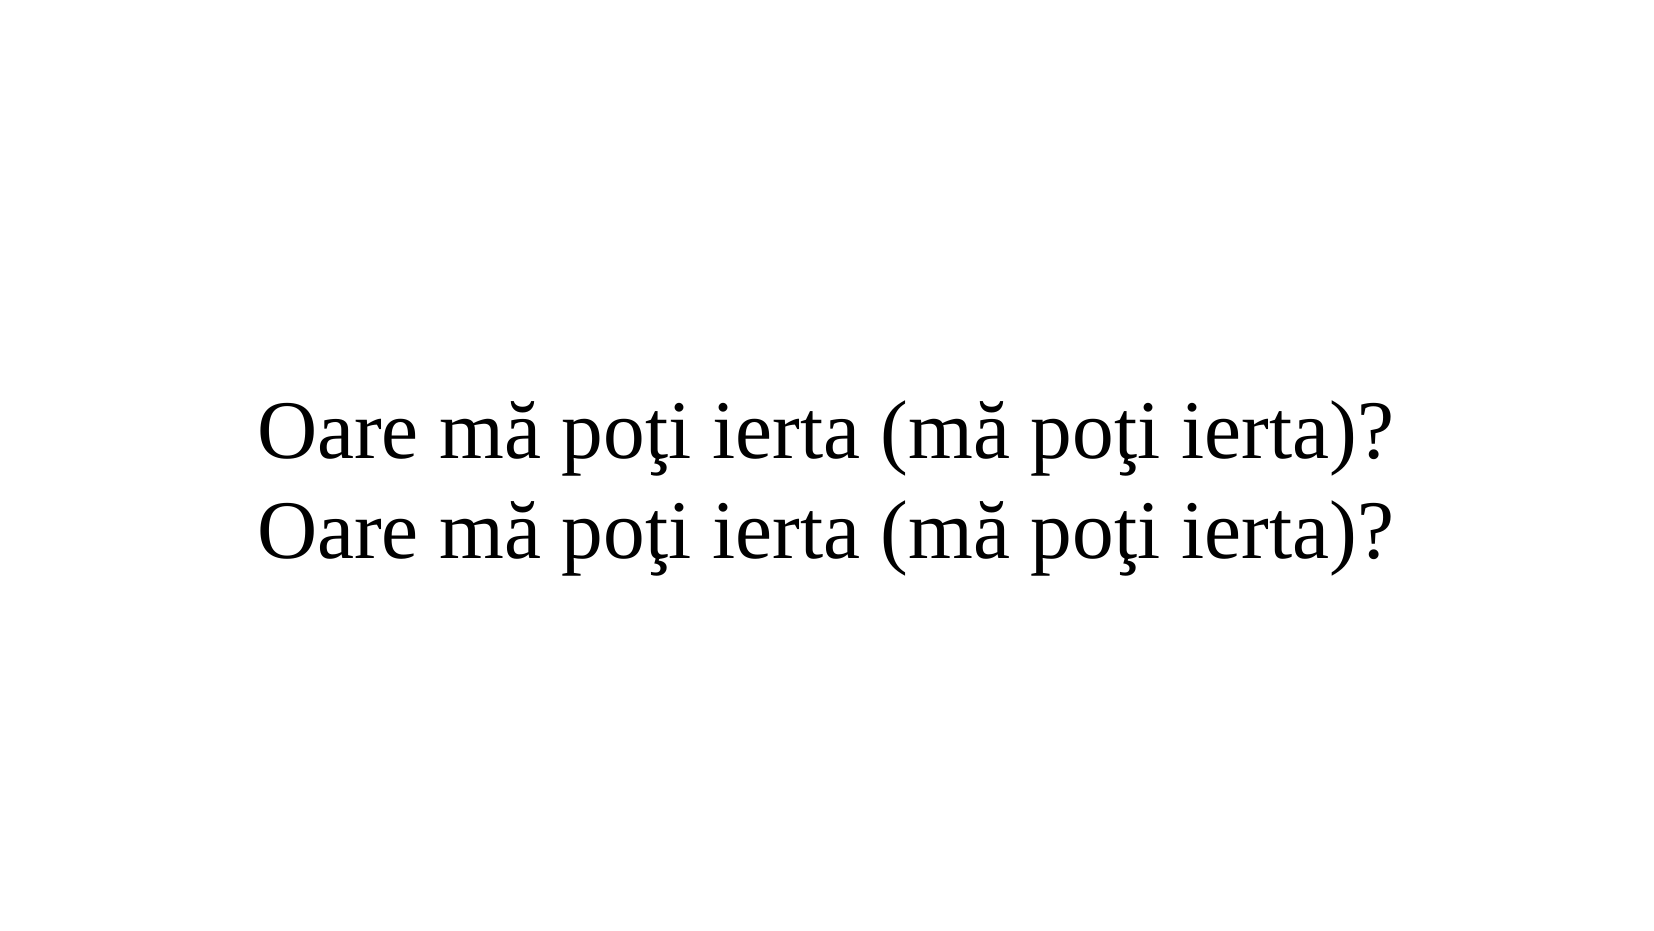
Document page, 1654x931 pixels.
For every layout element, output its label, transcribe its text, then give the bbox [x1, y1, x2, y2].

subtitle Oare mă poţi ierta (mă poţi ierta)? Oare mă poţi ierta (mă poţi ierta)? [0, 367, 1654, 563]
